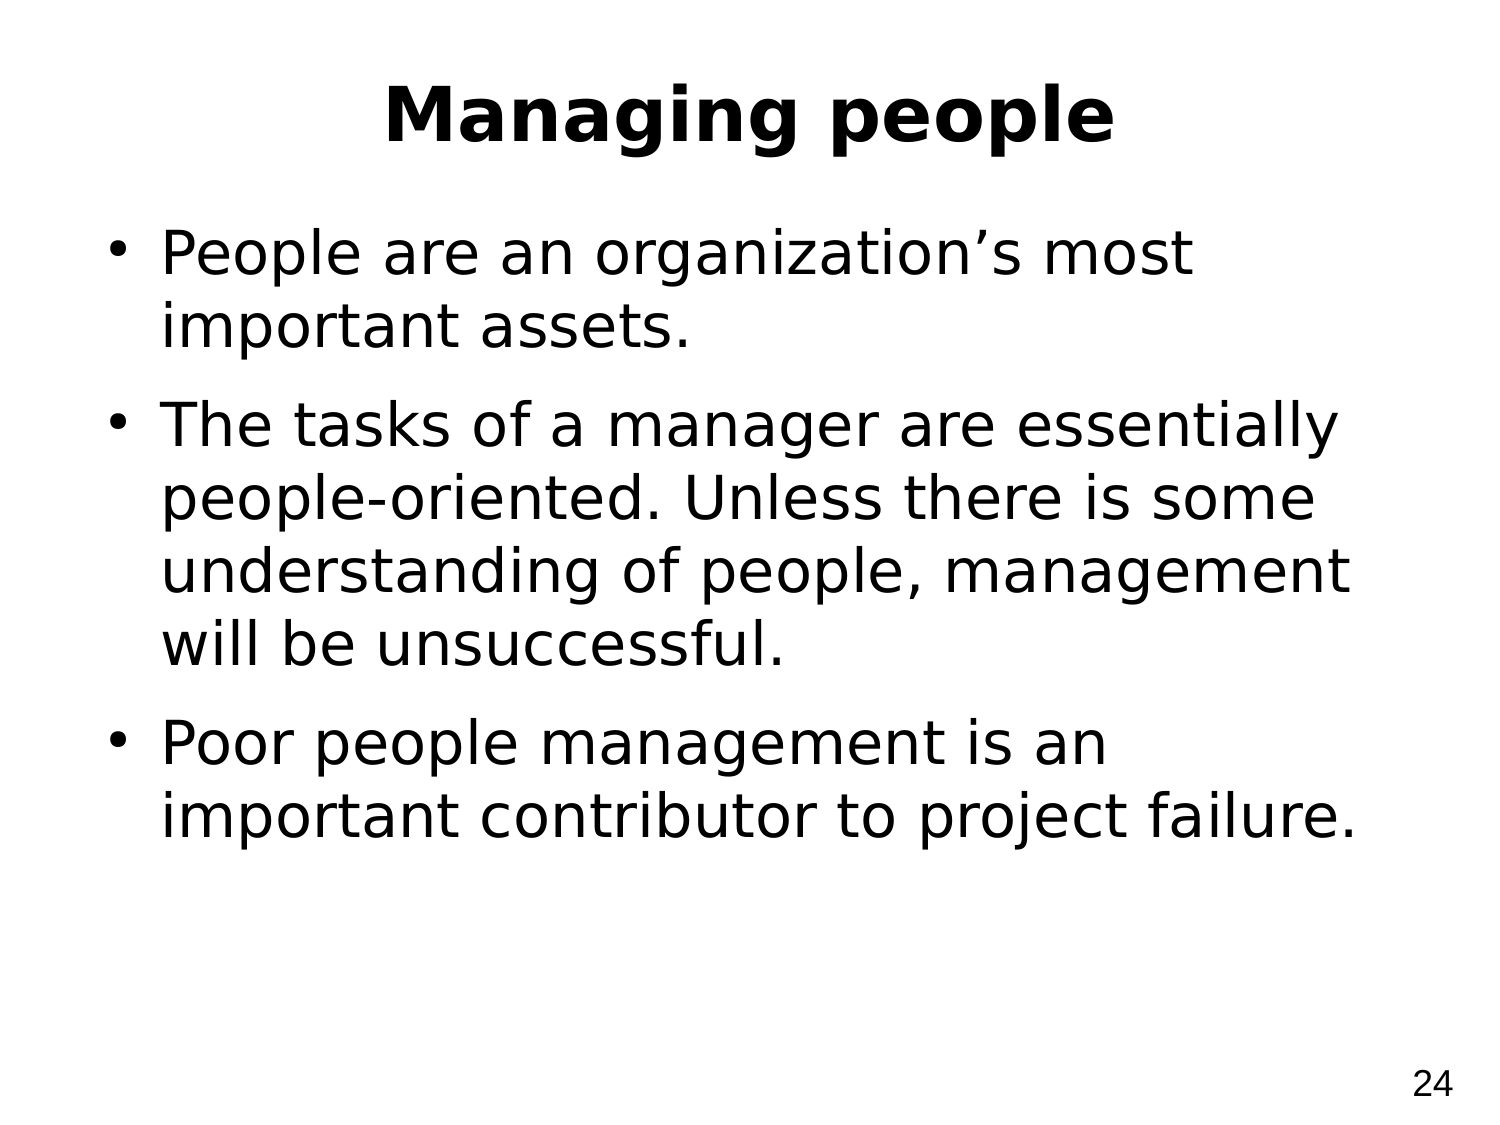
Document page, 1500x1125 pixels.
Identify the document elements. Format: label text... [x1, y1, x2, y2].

title Managing people [75, 44, 1425, 177]
list People are an organization’s most important assets. The tasks of a manager are essentially people-oriented. Unless there is some understanding of people, management will be unsuccessful. Poor people management is an important contributor to project failure. [75, 206, 1425, 1093]
